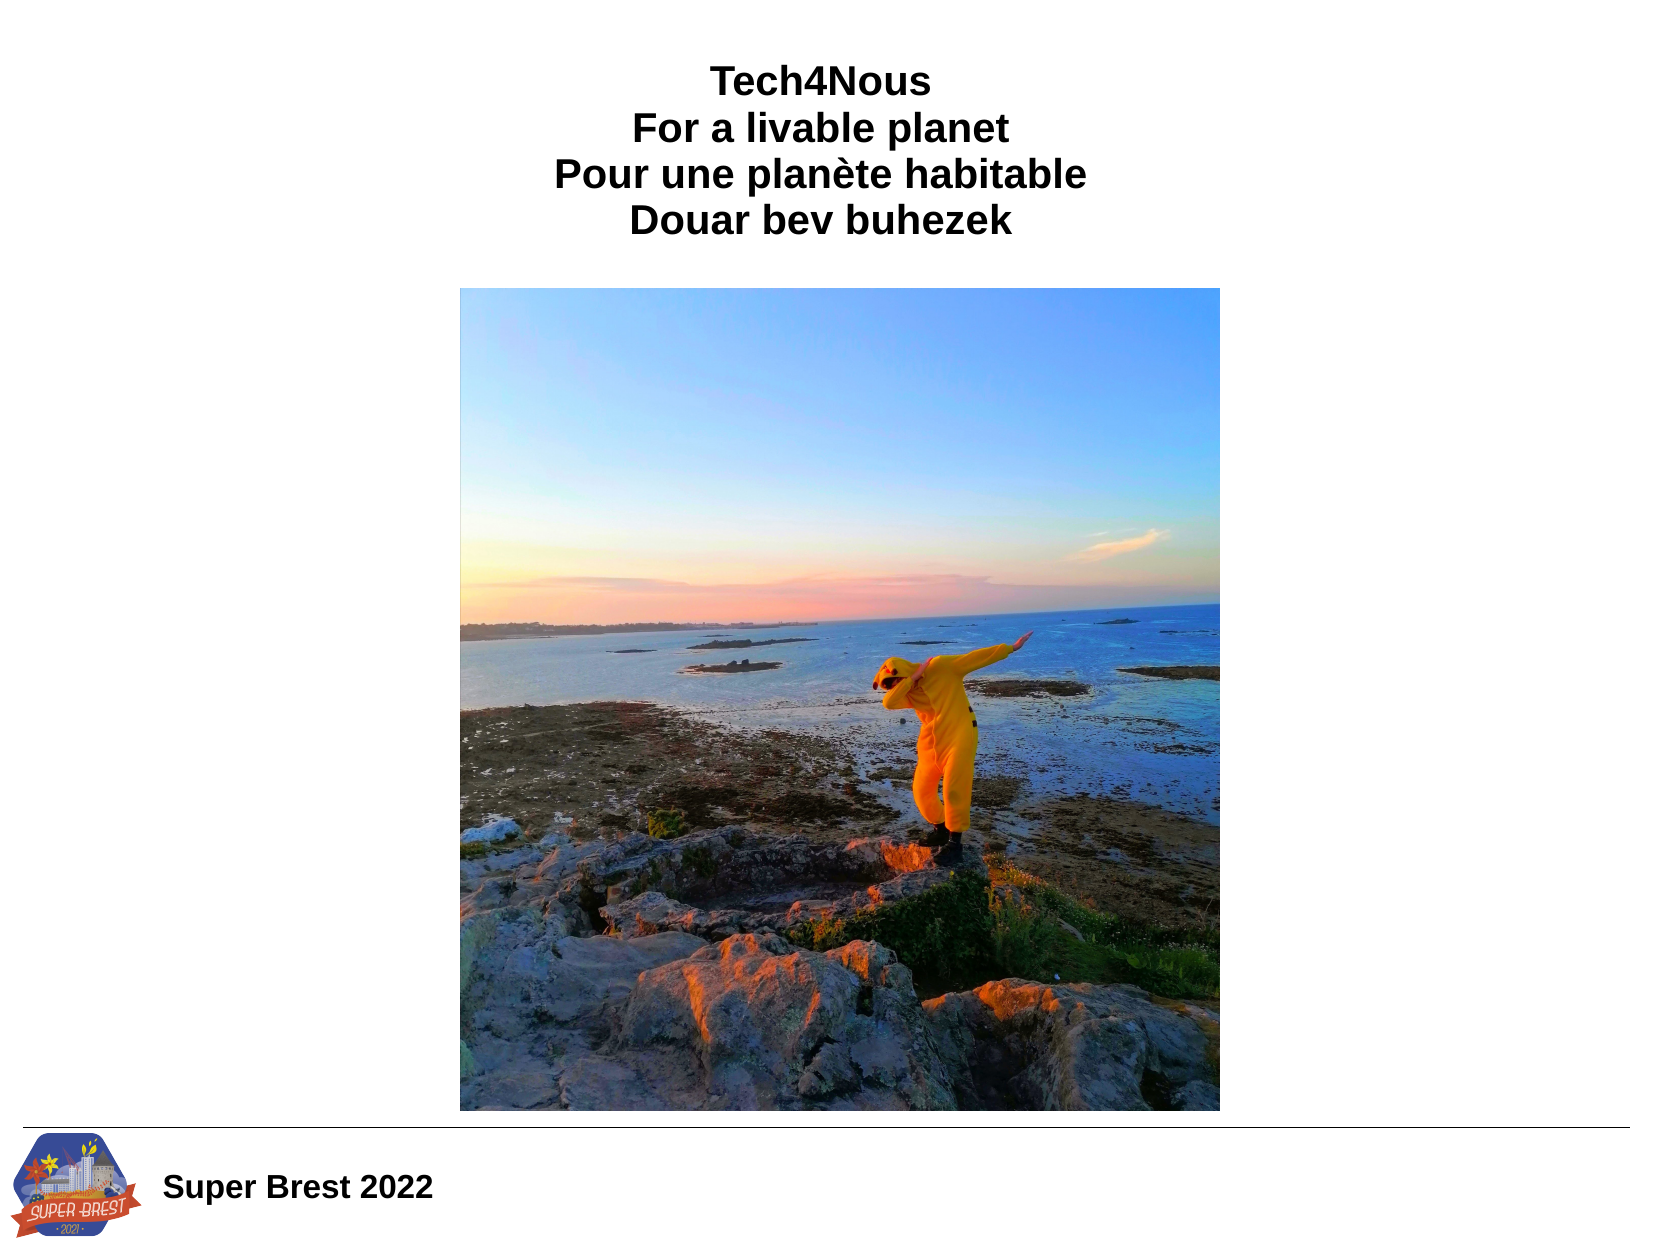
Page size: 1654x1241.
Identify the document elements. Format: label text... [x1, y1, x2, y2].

picture [460, 288, 1220, 1111]
picture [10, 1133, 142, 1238]
title Tech4Nous For a livable planet Pour une planète habitable Douar bev buhezek [295, 47, 1347, 255]
text_box Super Brest 2022 [147, 1160, 1070, 1213]
